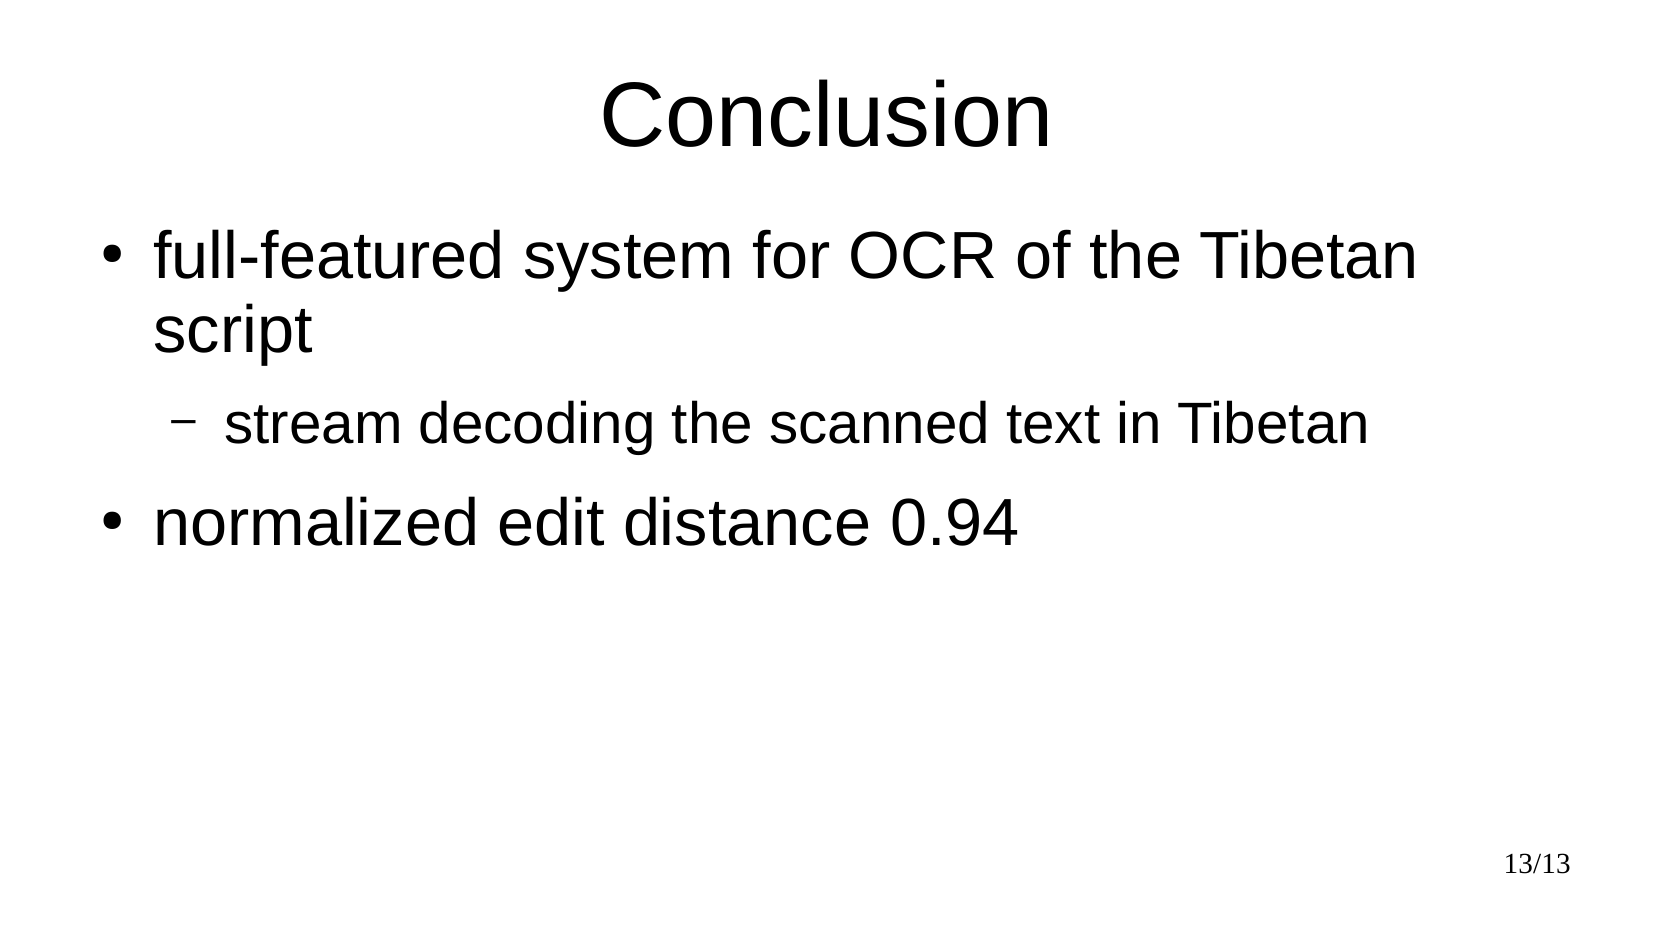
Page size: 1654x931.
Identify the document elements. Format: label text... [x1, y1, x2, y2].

list full-featured system for OCR of the Tibetan script stream decoding the scanned text in Tibetan normalized edit distance 0.94 [82, 217, 1576, 758]
title Conclusion [82, 37, 1571, 193]
